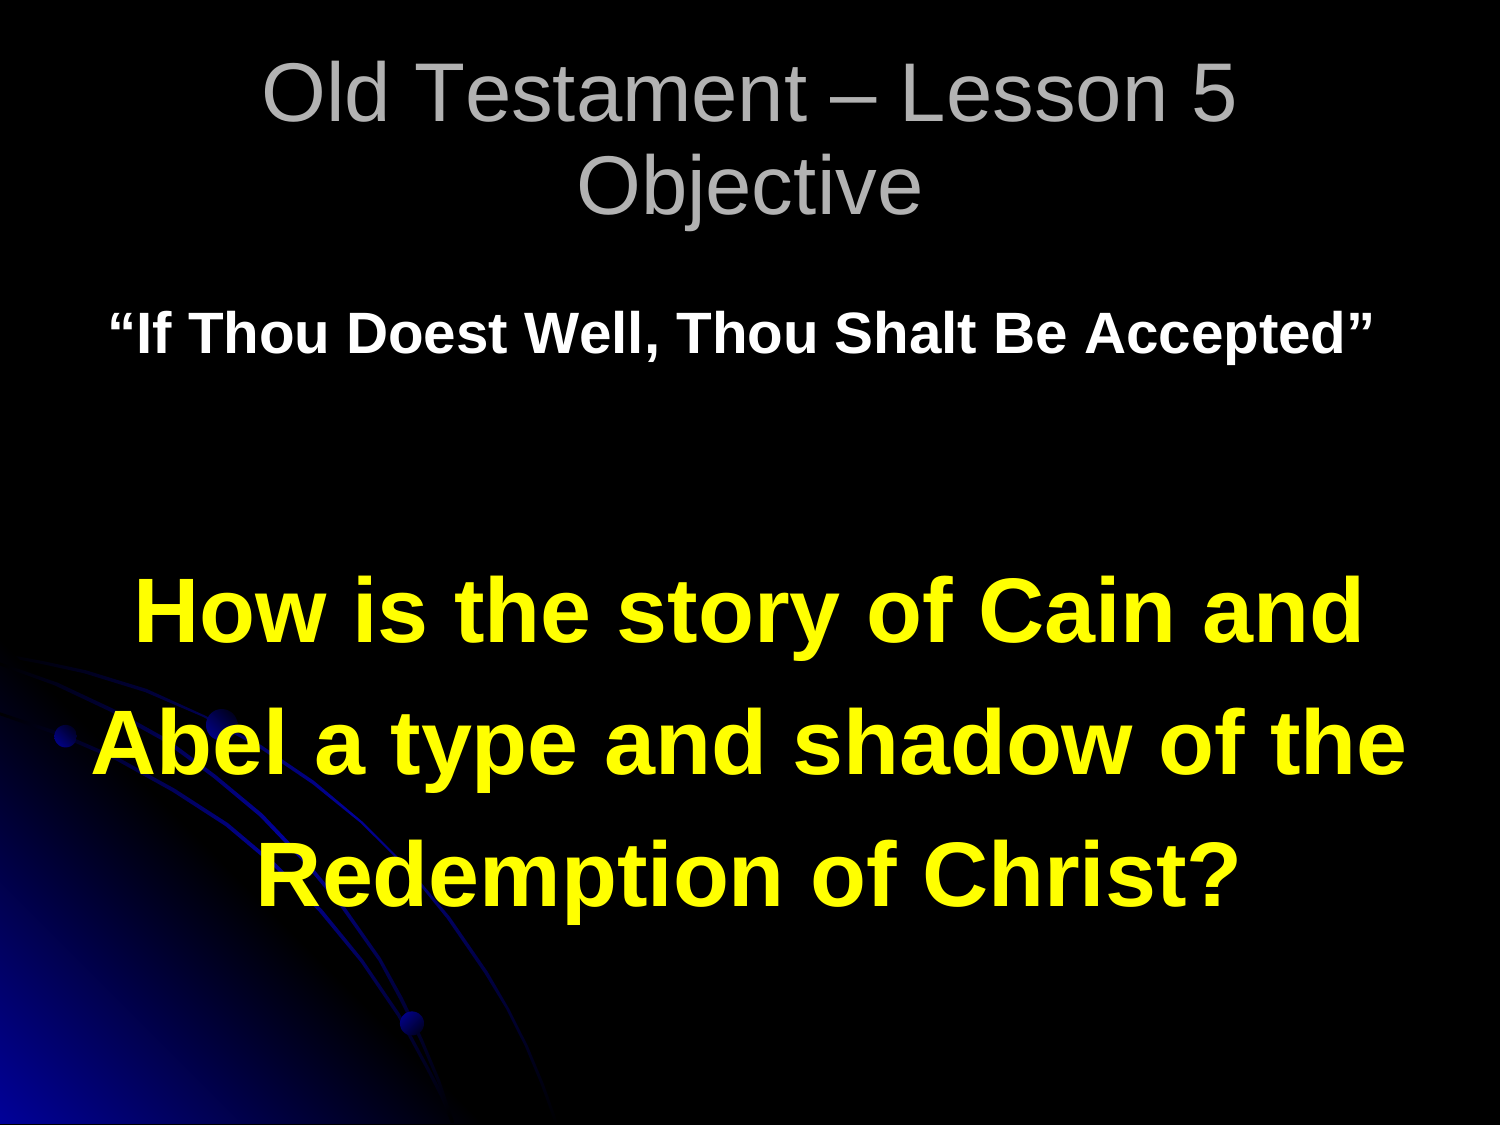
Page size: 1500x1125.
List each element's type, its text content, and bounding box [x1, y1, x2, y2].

title Old Testament – Lesson 5 Objective [75, 31, 1426, 247]
text_box “If Thou Doest Well, Thou Shalt Be Accepted” How is the story of Cain and Abel a type and shadow of the Redemption of Christ? [24, 287, 1476, 933]
